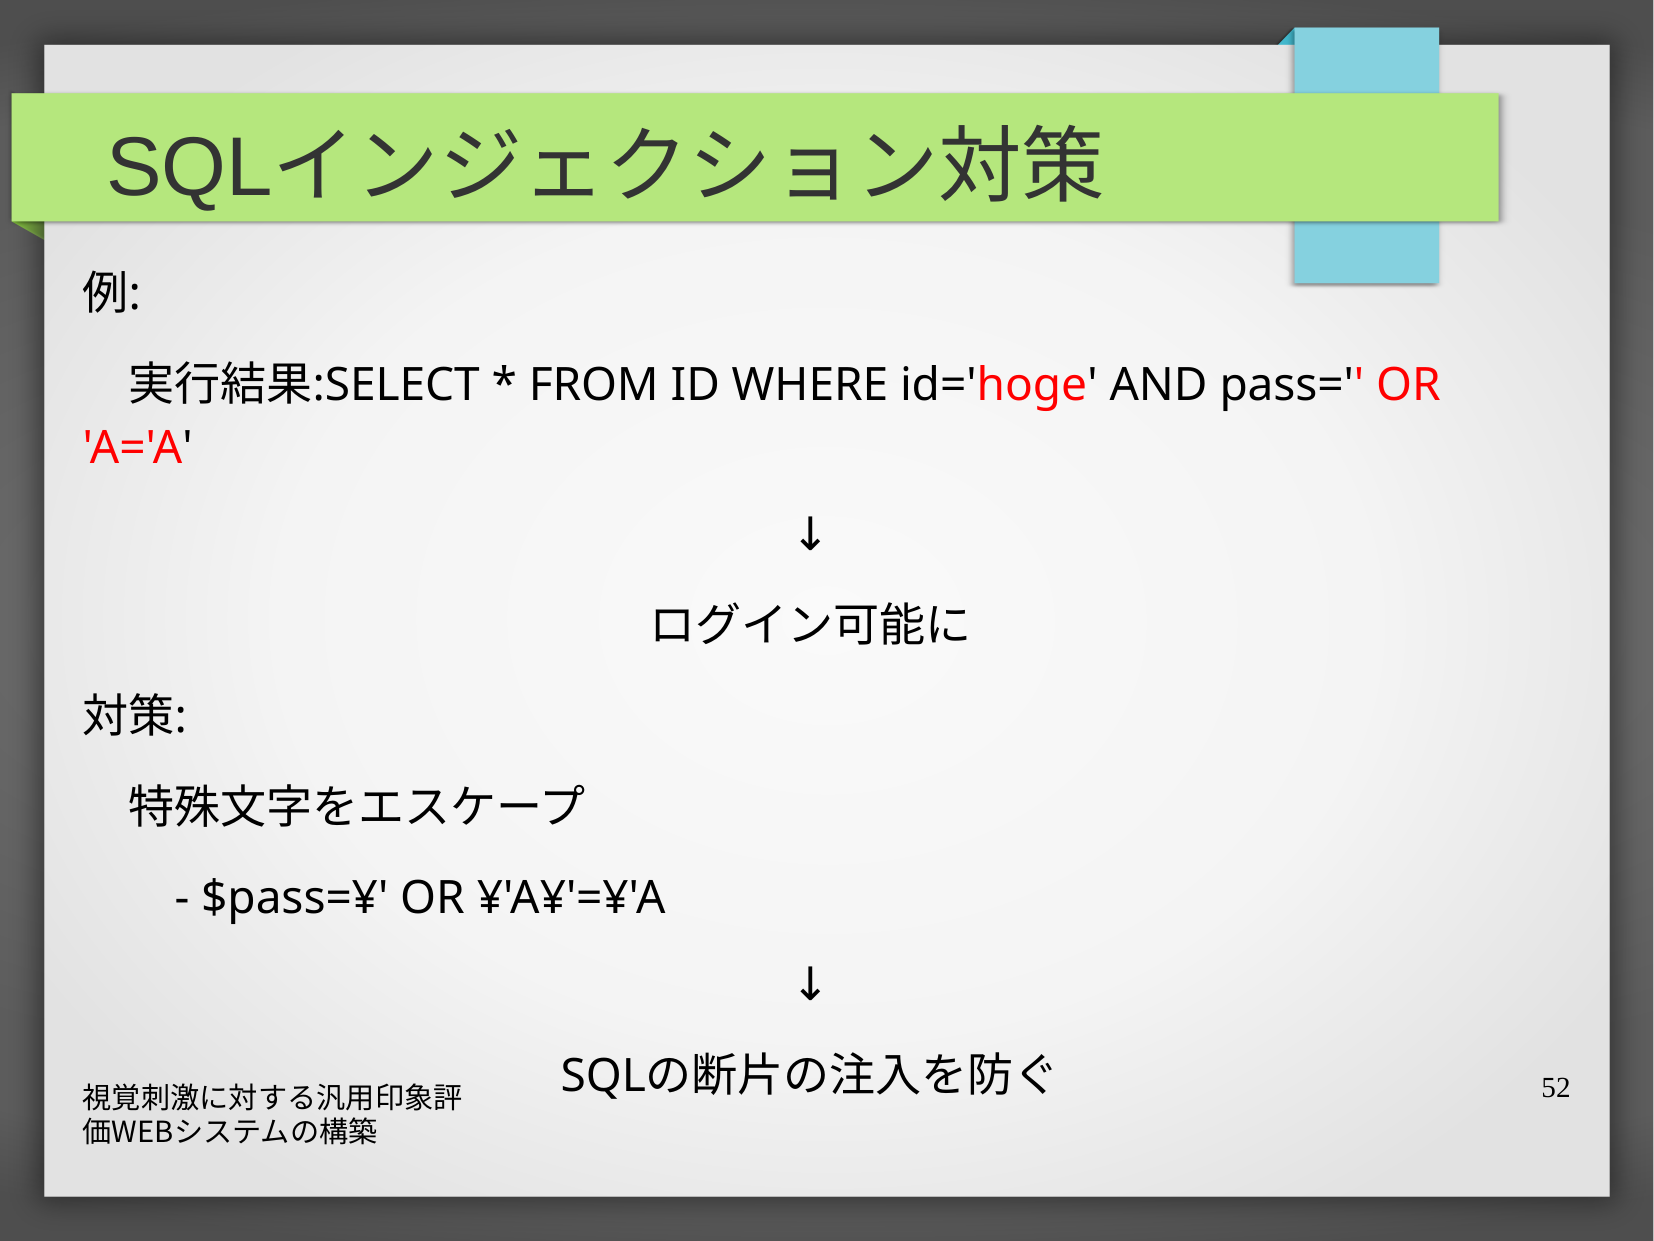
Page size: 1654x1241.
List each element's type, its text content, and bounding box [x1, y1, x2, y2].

picture [0, 0, 1654, 1241]
title SQLインジェクション対策 [106, 106, 1264, 213]
list 例: 実行結果:SELECT * FROM ID WHERE id='hoge' AND pass='' OR 'A='A' ↓ ログイン可能に 対策: 特殊文字をエスケープ - $pass=¥' OR ¥'A¥'=¥'A ↓ SQLの断片の注入を防ぐ [82, 256, 1538, 1111]
